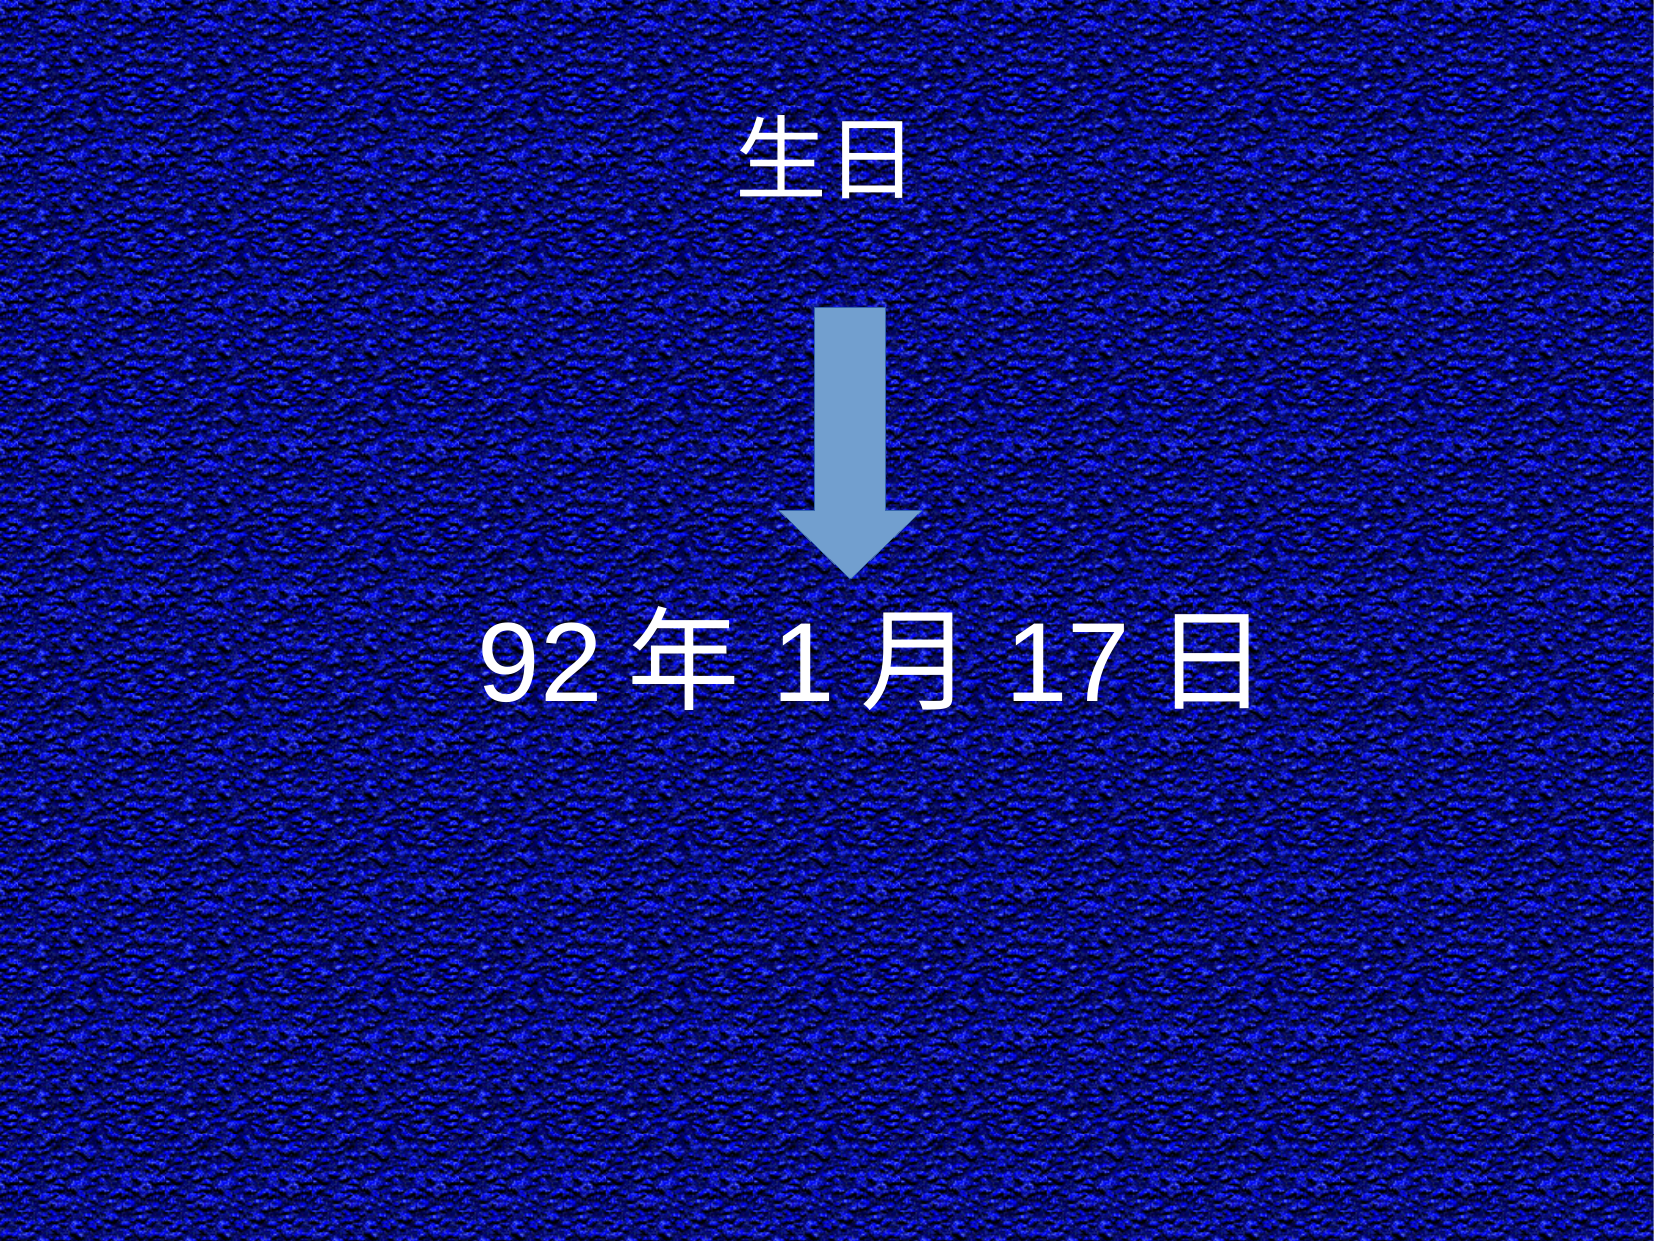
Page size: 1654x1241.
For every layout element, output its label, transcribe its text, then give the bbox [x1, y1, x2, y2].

text_box [779, 307, 922, 579]
list 92年1月17日 [118, 309, 1607, 1029]
picture [0, 0, 1654, 1241]
title 生日 [82, 49, 1571, 257]
